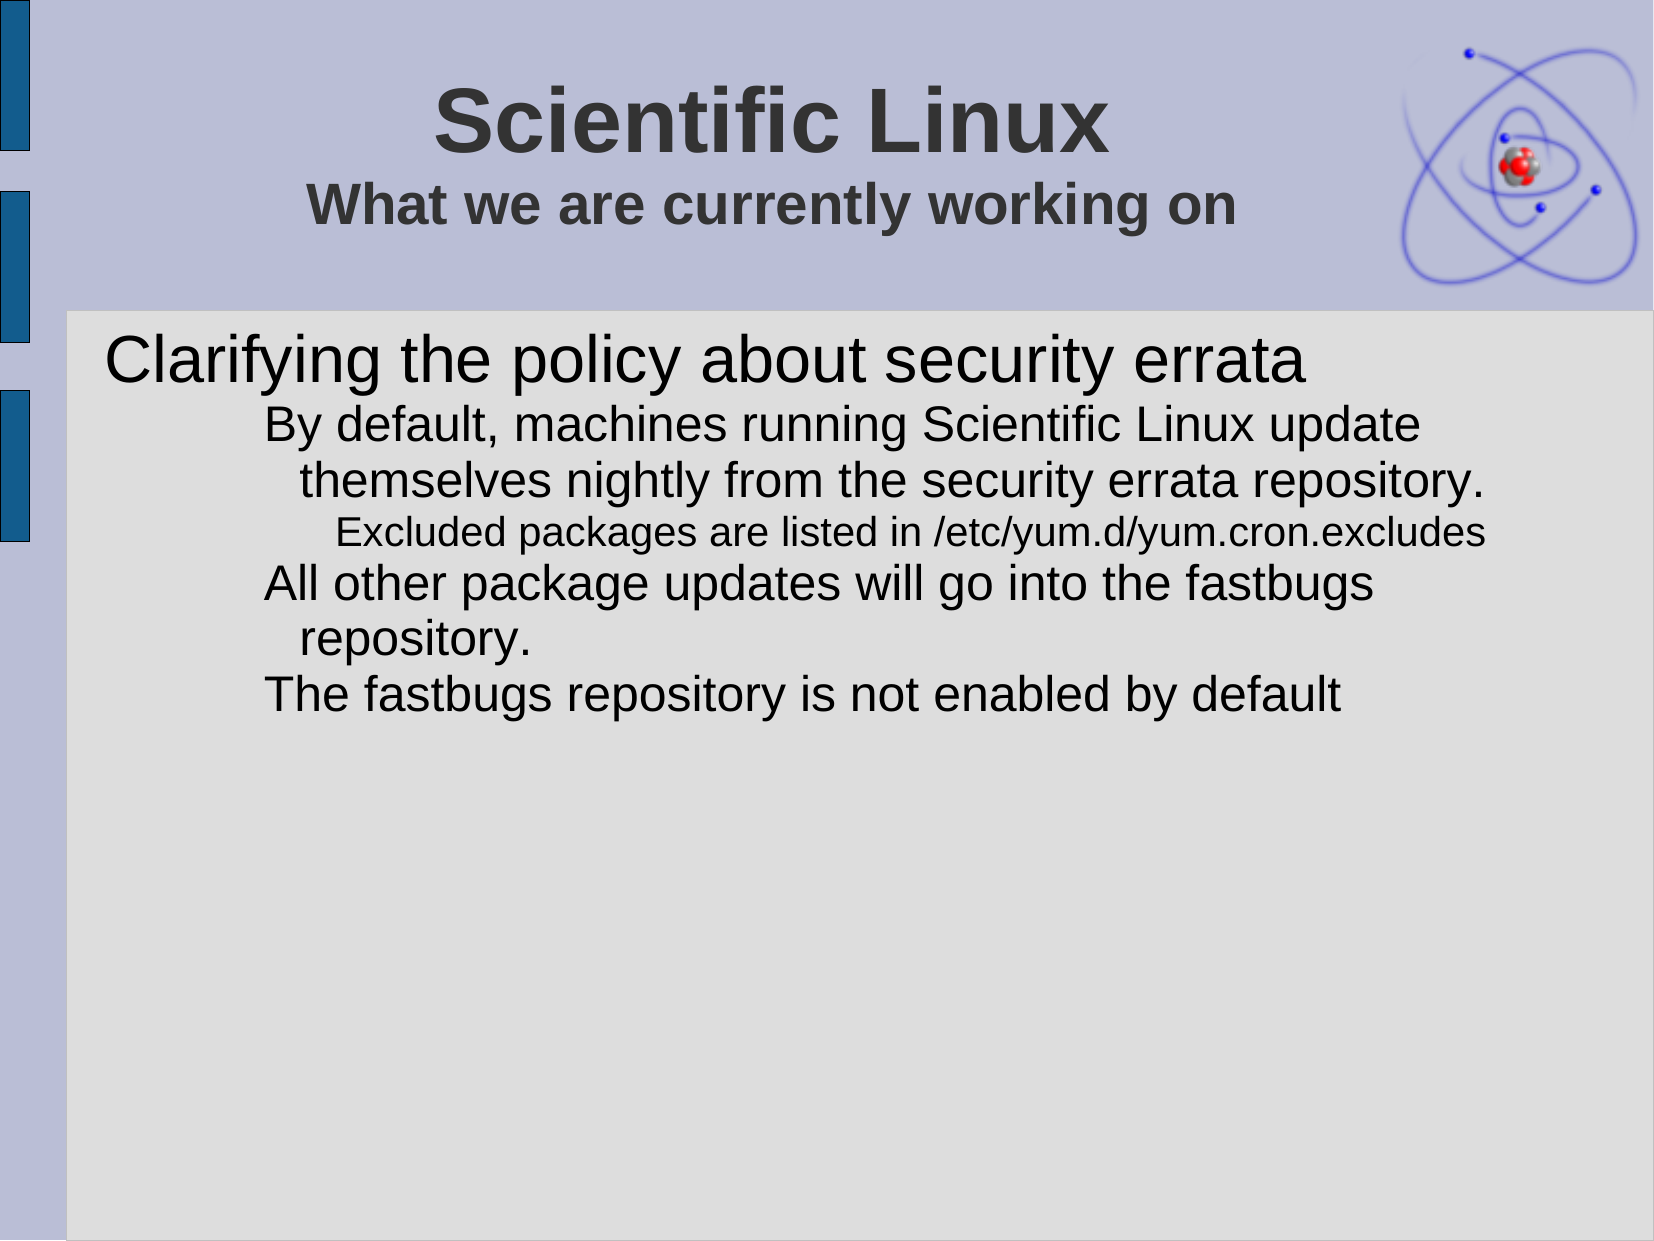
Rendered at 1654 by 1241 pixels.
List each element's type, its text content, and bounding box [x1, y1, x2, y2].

picture [1386, 33, 1654, 301]
list Clarifying the policy about security errata By default, machines running Scientific Linux update themselves nightly from the security errata repository. Excluded packages are listed in /etc/yum.d/yum.cron.excludes All other package updates will go into the fastbugs repository. The fastbugs repository is not enabled by default [86, 321, 1613, 1045]
title Scientific Linux What we are currently working on [82, 39, 1386, 267]
